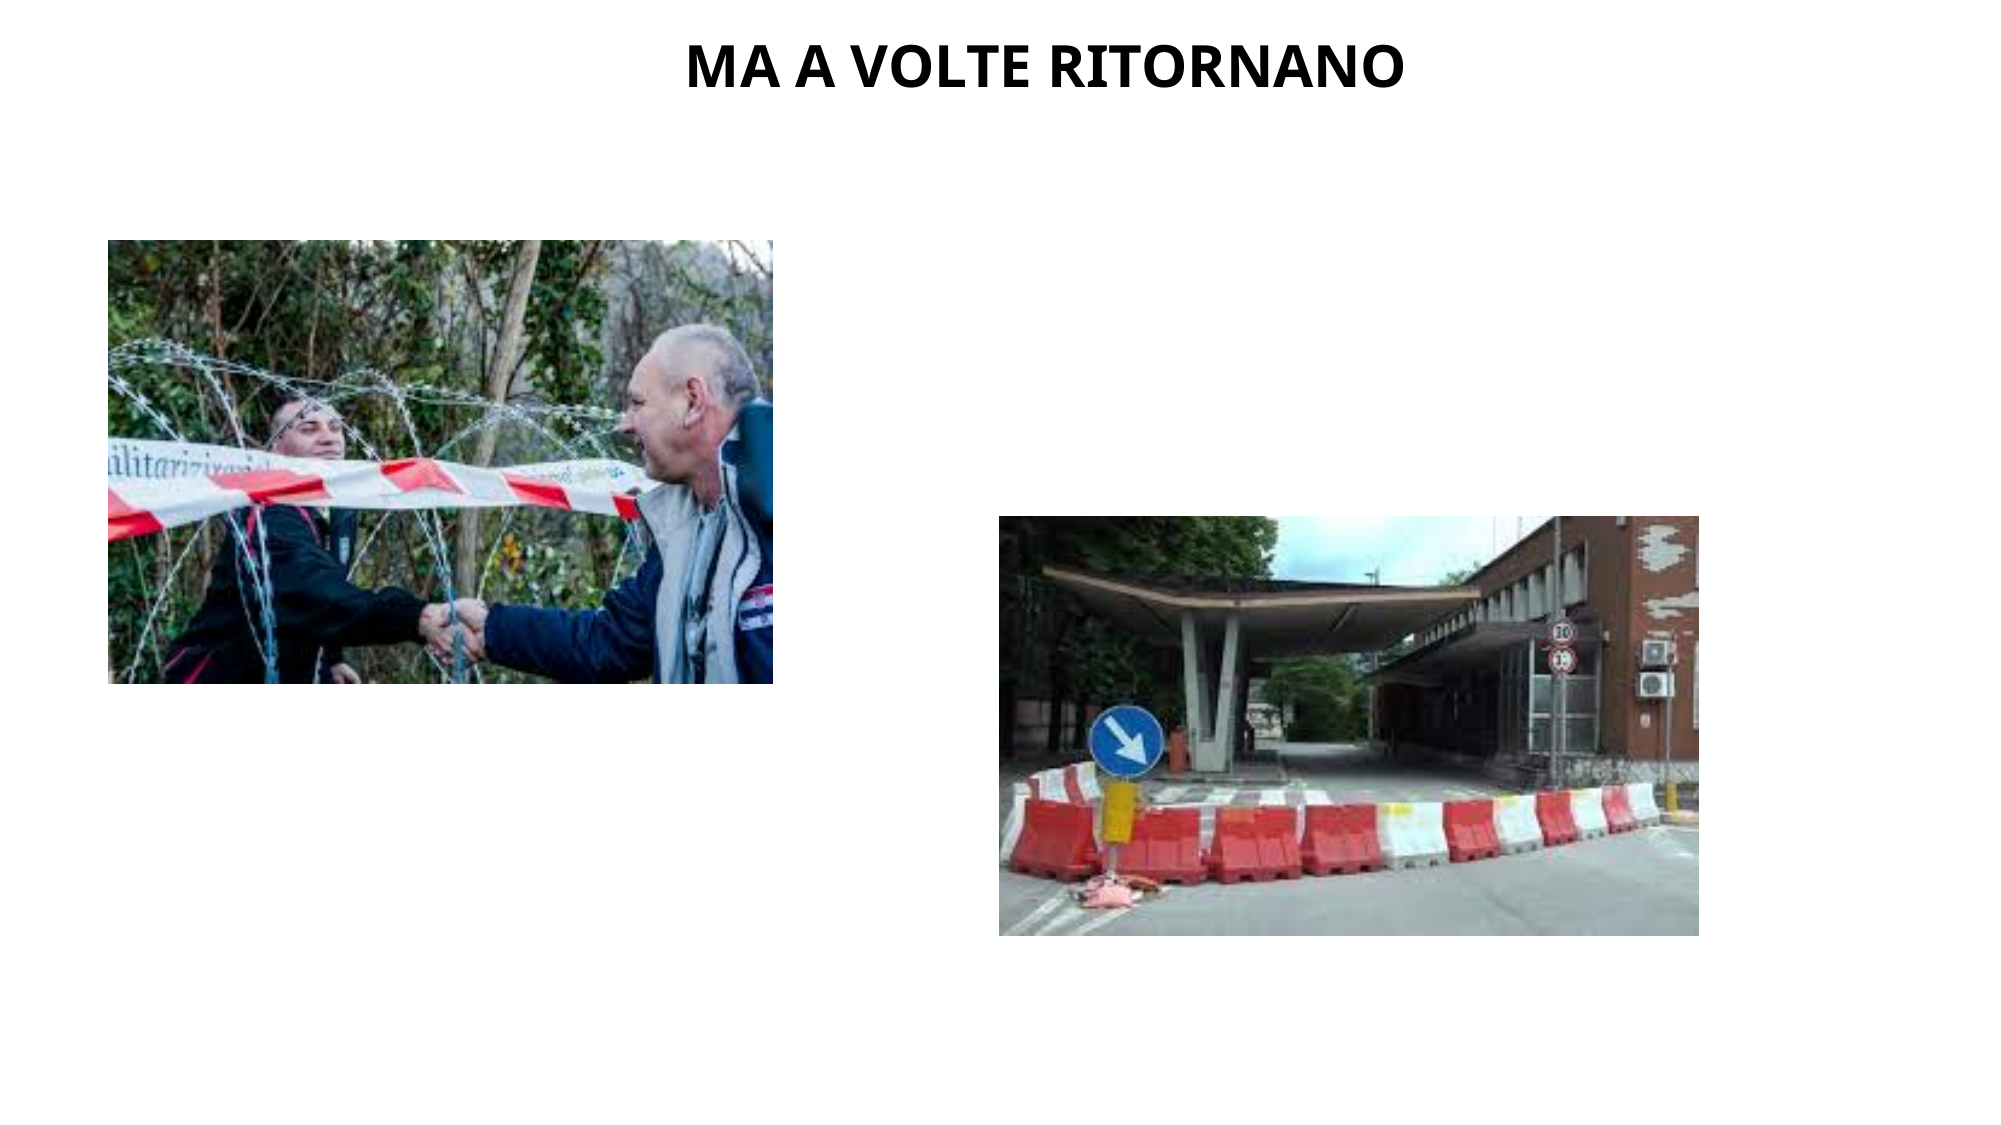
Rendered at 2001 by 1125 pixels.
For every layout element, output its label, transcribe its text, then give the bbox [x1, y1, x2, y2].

picture [999, 516, 1699, 936]
title MA A VOLTE RITORNANO [229, 16, 1863, 122]
picture [108, 240, 773, 684]
